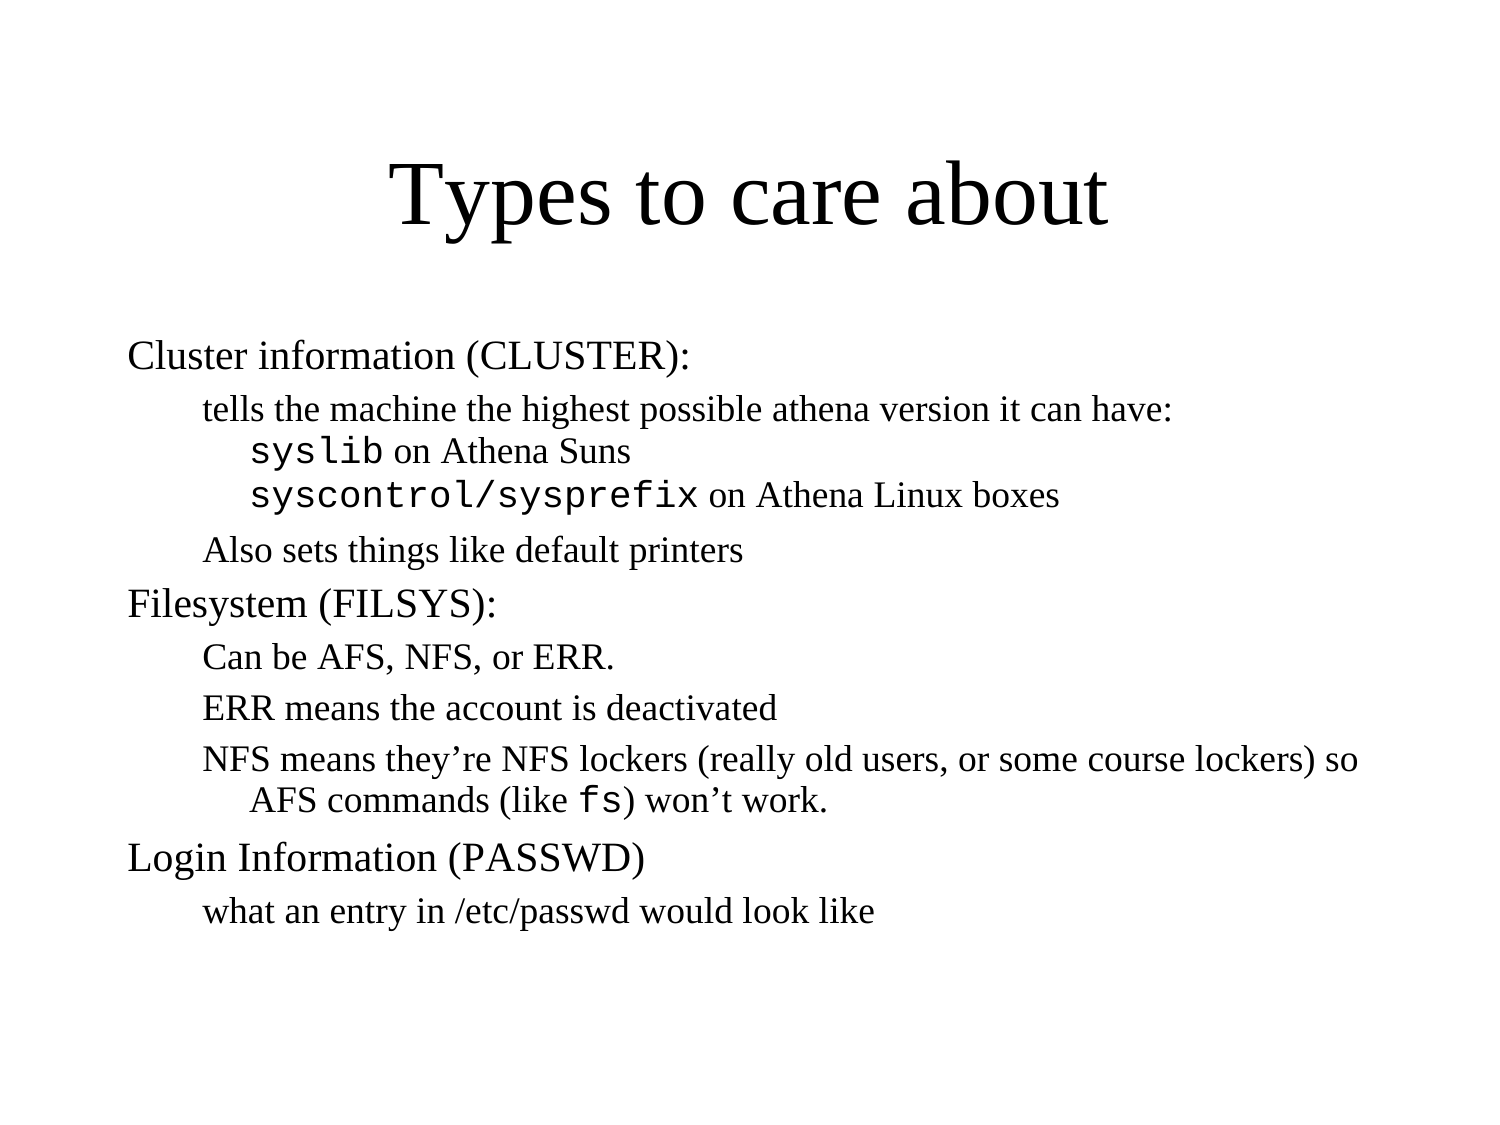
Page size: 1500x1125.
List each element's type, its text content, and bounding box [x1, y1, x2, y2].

title Types to care about [112, 99, 1388, 288]
list Cluster information (CLUSTER): tells the machine the highest possible athena version it can have: syslib on Athena Suns syscontrol/sysprefix on Athena Linux boxes Also sets things like default printers Filesystem (FILSYS): Can be AFS, NFS, or ERR. ERR means the account is deactivated NFS means they’re NFS lockers (really old users, or some course lockers) so AFS commands (like fs) won’t work. Login Information (PASSWD) what an entry in /etc/passwd would look like [112, 324, 1388, 1001]
